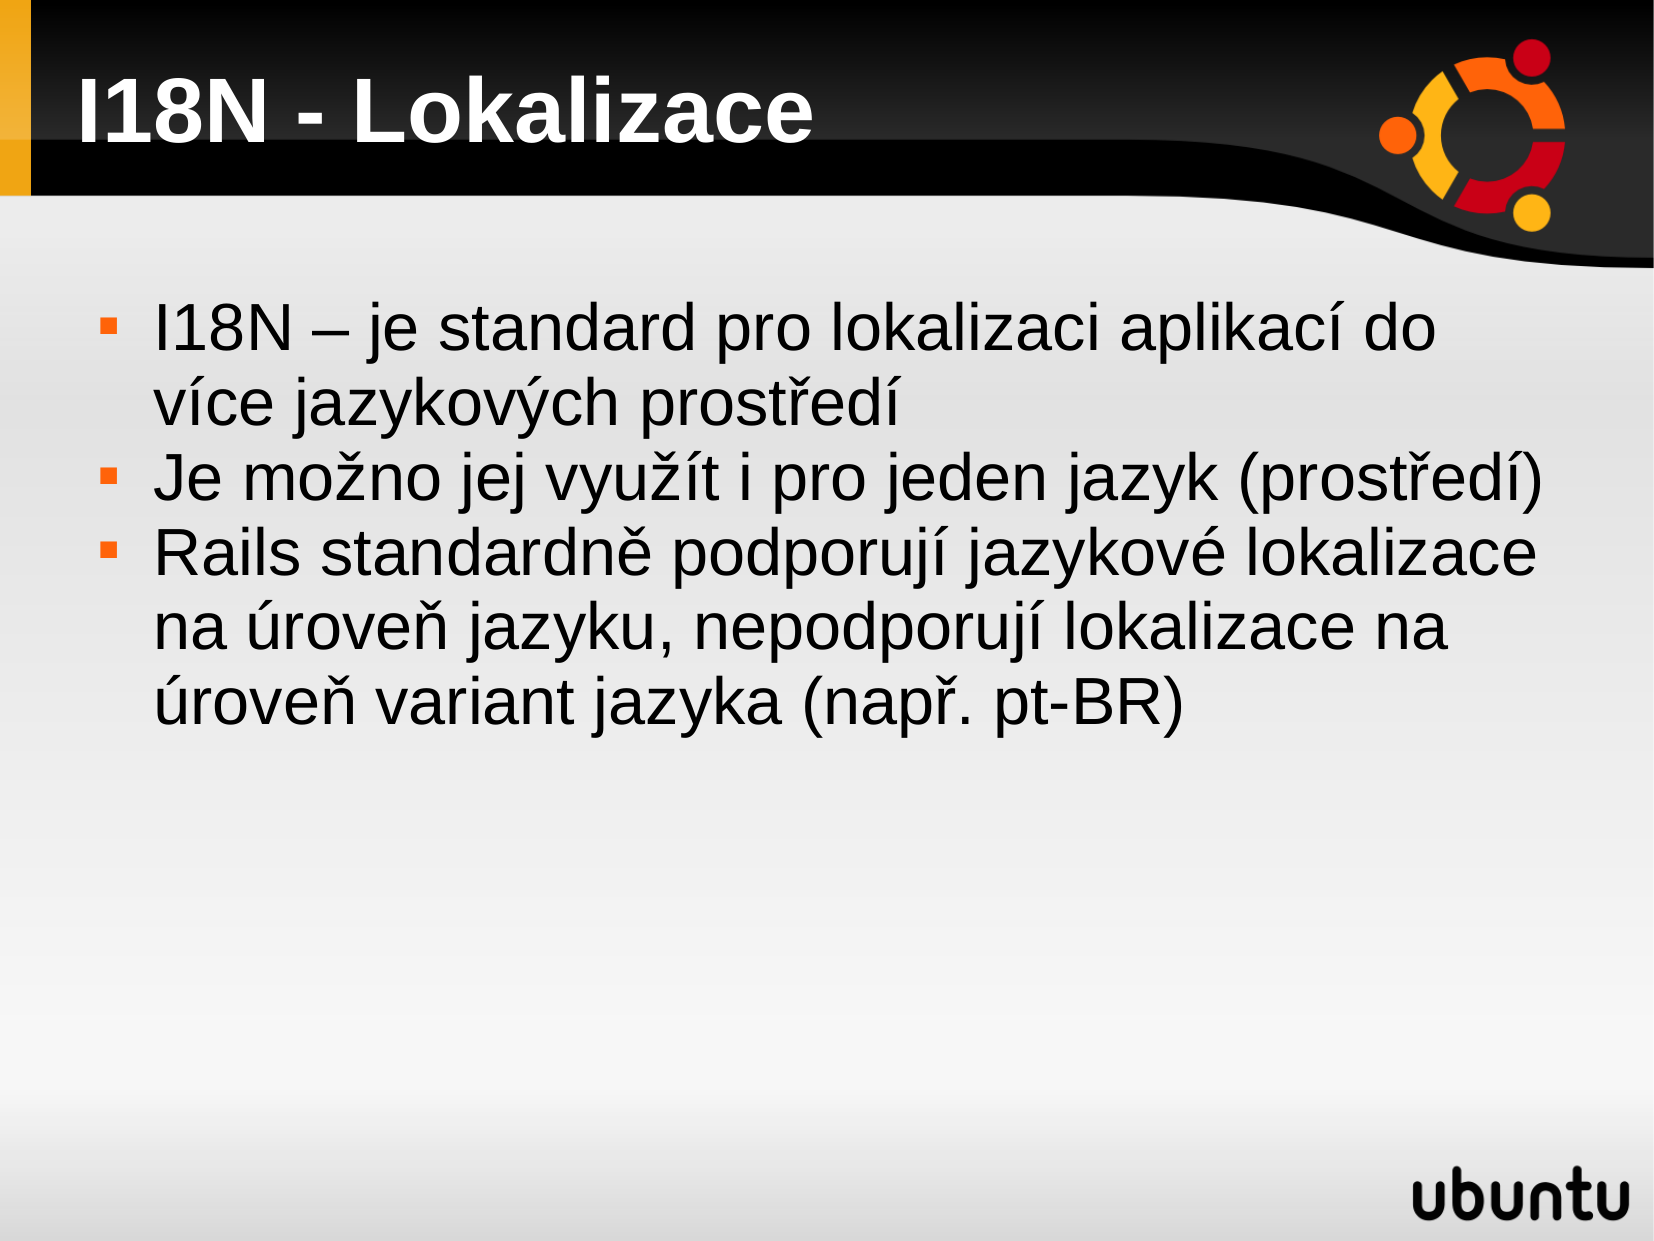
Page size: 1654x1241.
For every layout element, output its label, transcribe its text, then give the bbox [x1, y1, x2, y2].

title I18N - Lokalizace [76, 14, 1565, 207]
list I18N – je standard pro lokalizaci aplikací do více jazykových prostředí Je možno jej využít i pro jeden jazyk (prostředí) Rails standardně podporují jazykové lokalizace na úroveň jazyku, nepodporují lokalizace na úroveň variant jazyka (např. pt-BR) [82, 290, 1571, 1094]
picture [0, 0, 1654, 1241]
